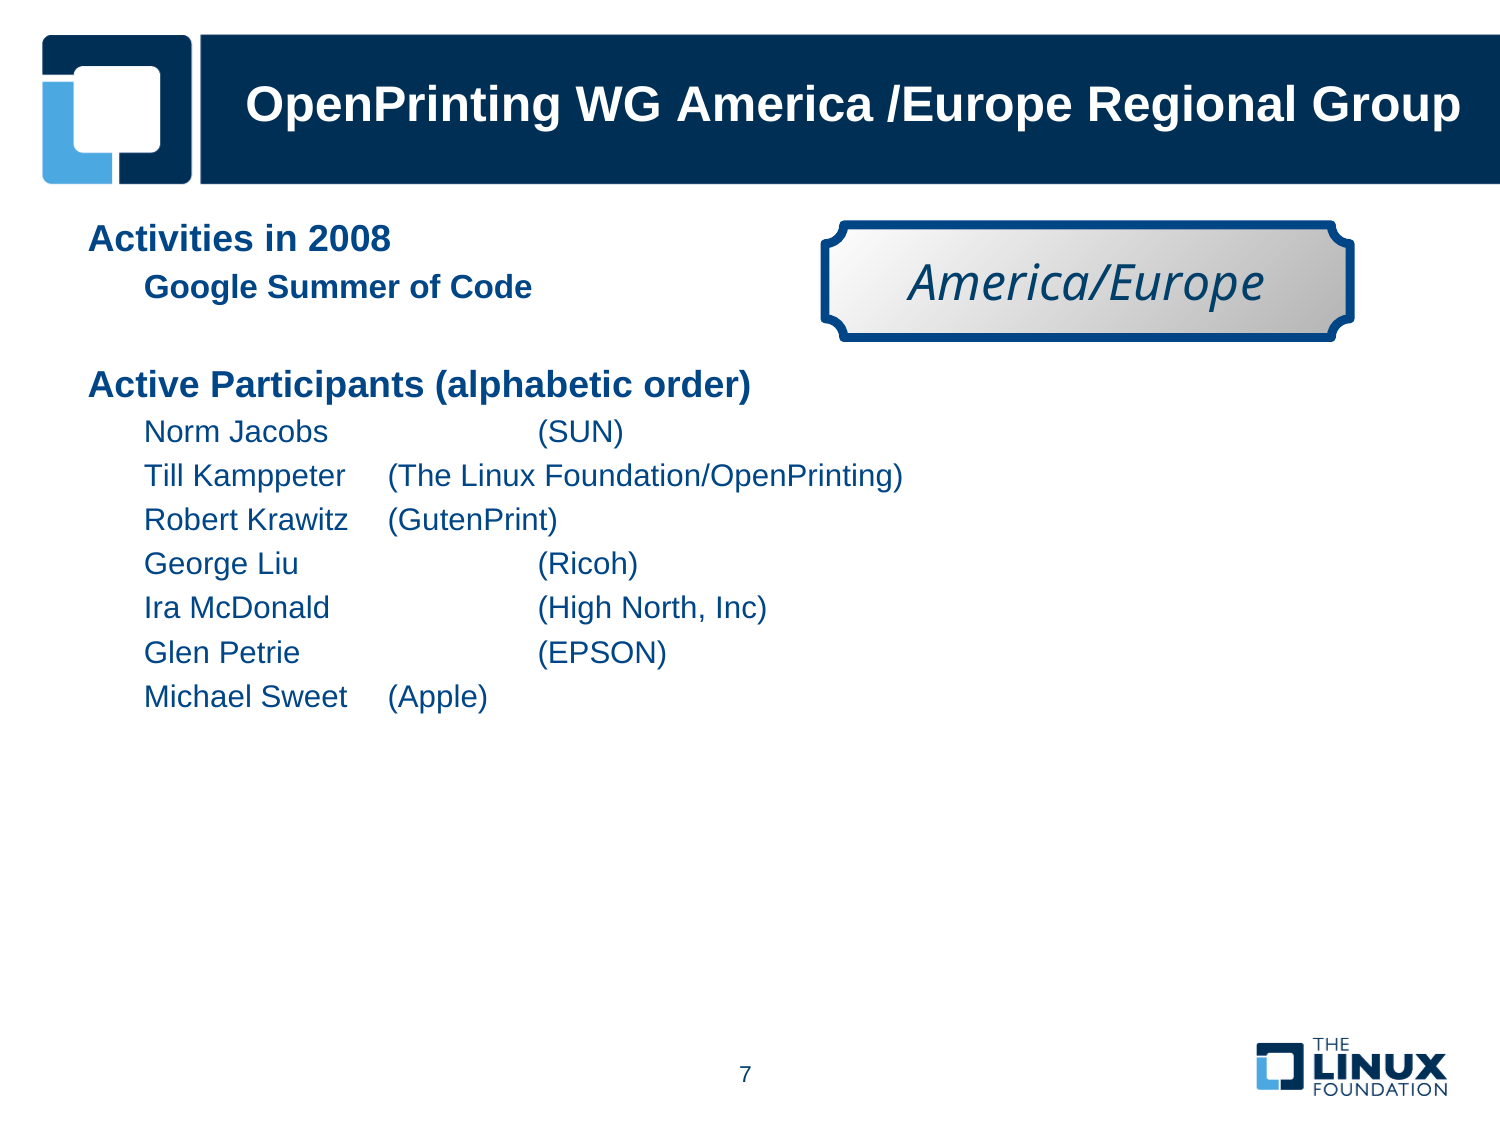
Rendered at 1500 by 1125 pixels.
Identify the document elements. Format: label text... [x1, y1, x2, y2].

title OpenPrinting WG America /Europe Regional Group [225, 44, 1463, 168]
picture [0, 0, 1500, 1125]
text_box America/Europe [825, 224, 1351, 338]
list Activities in 2008 Google Summer of Code Active Participants (alphabetic order) Norm Jacobs (SUN) Till Kamppeter (The Linux Foundation/OpenPrinting) Robert Krawitz (GutenPrint) George Liu (Ricoh) Ira McDonald (High North, Inc) Glen Petrie (EPSON) Michael Sweet (Apple) [87, 224, 1450, 1011]
